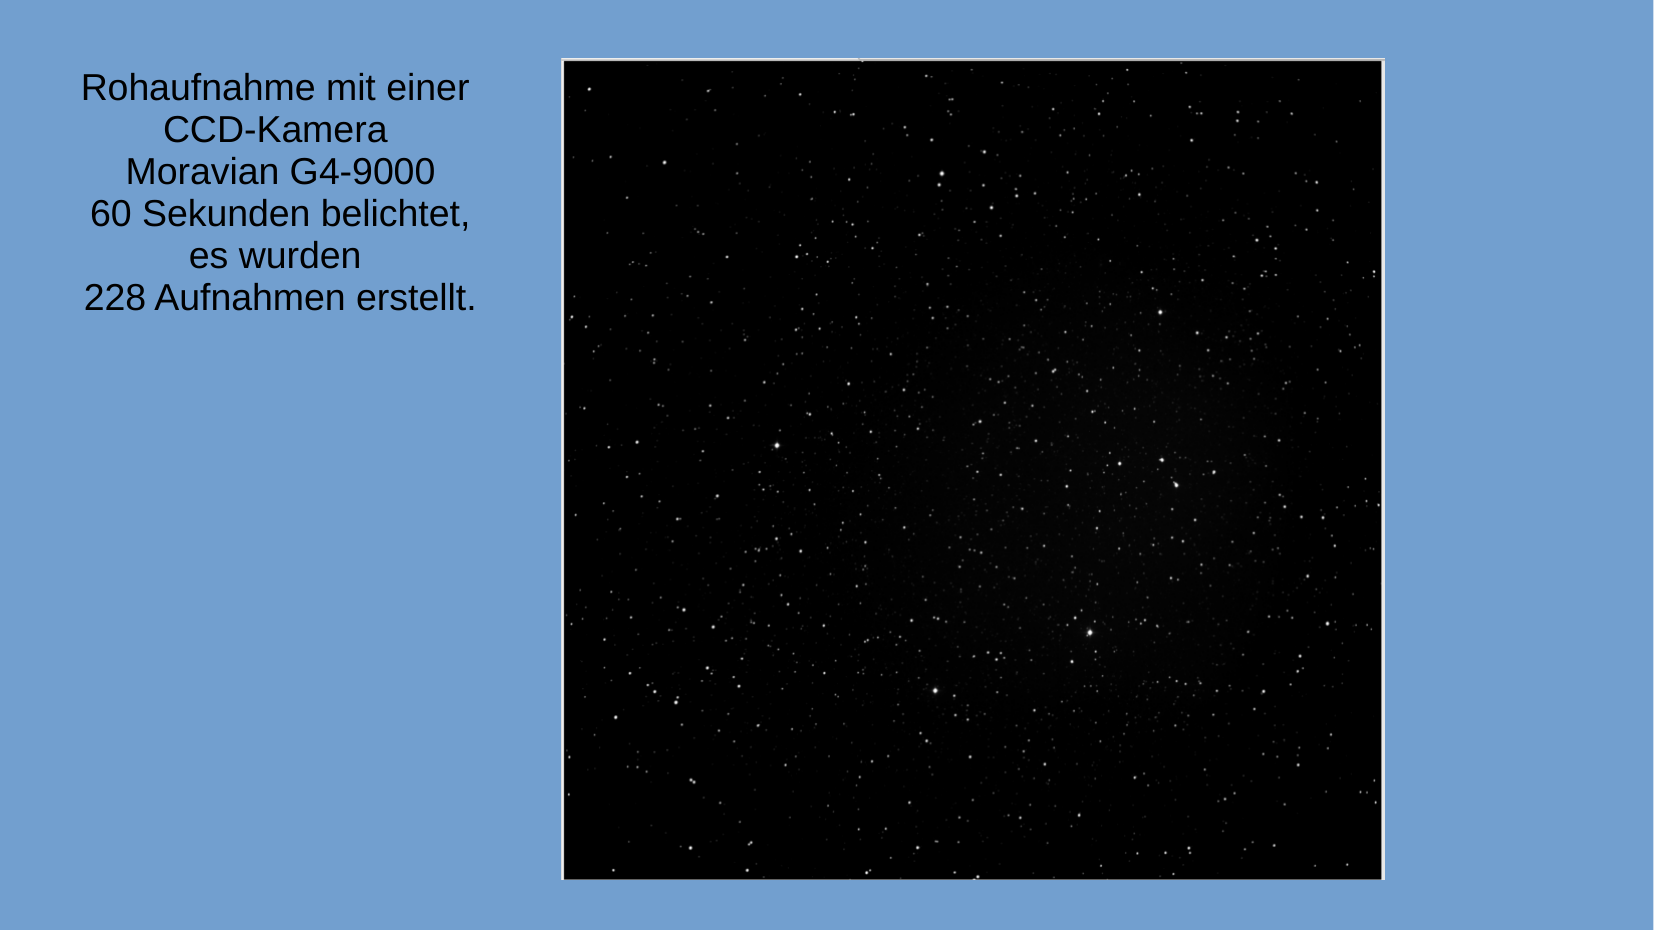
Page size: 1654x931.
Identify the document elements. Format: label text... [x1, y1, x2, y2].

text_box Rohaufnahme mit einer CCD-Kamera Moravian G4-9000 60 Sekunden belichtet, es wurden 228 Aufnahmen erstellt. [29, 59, 532, 452]
picture [561, 58, 1385, 880]
